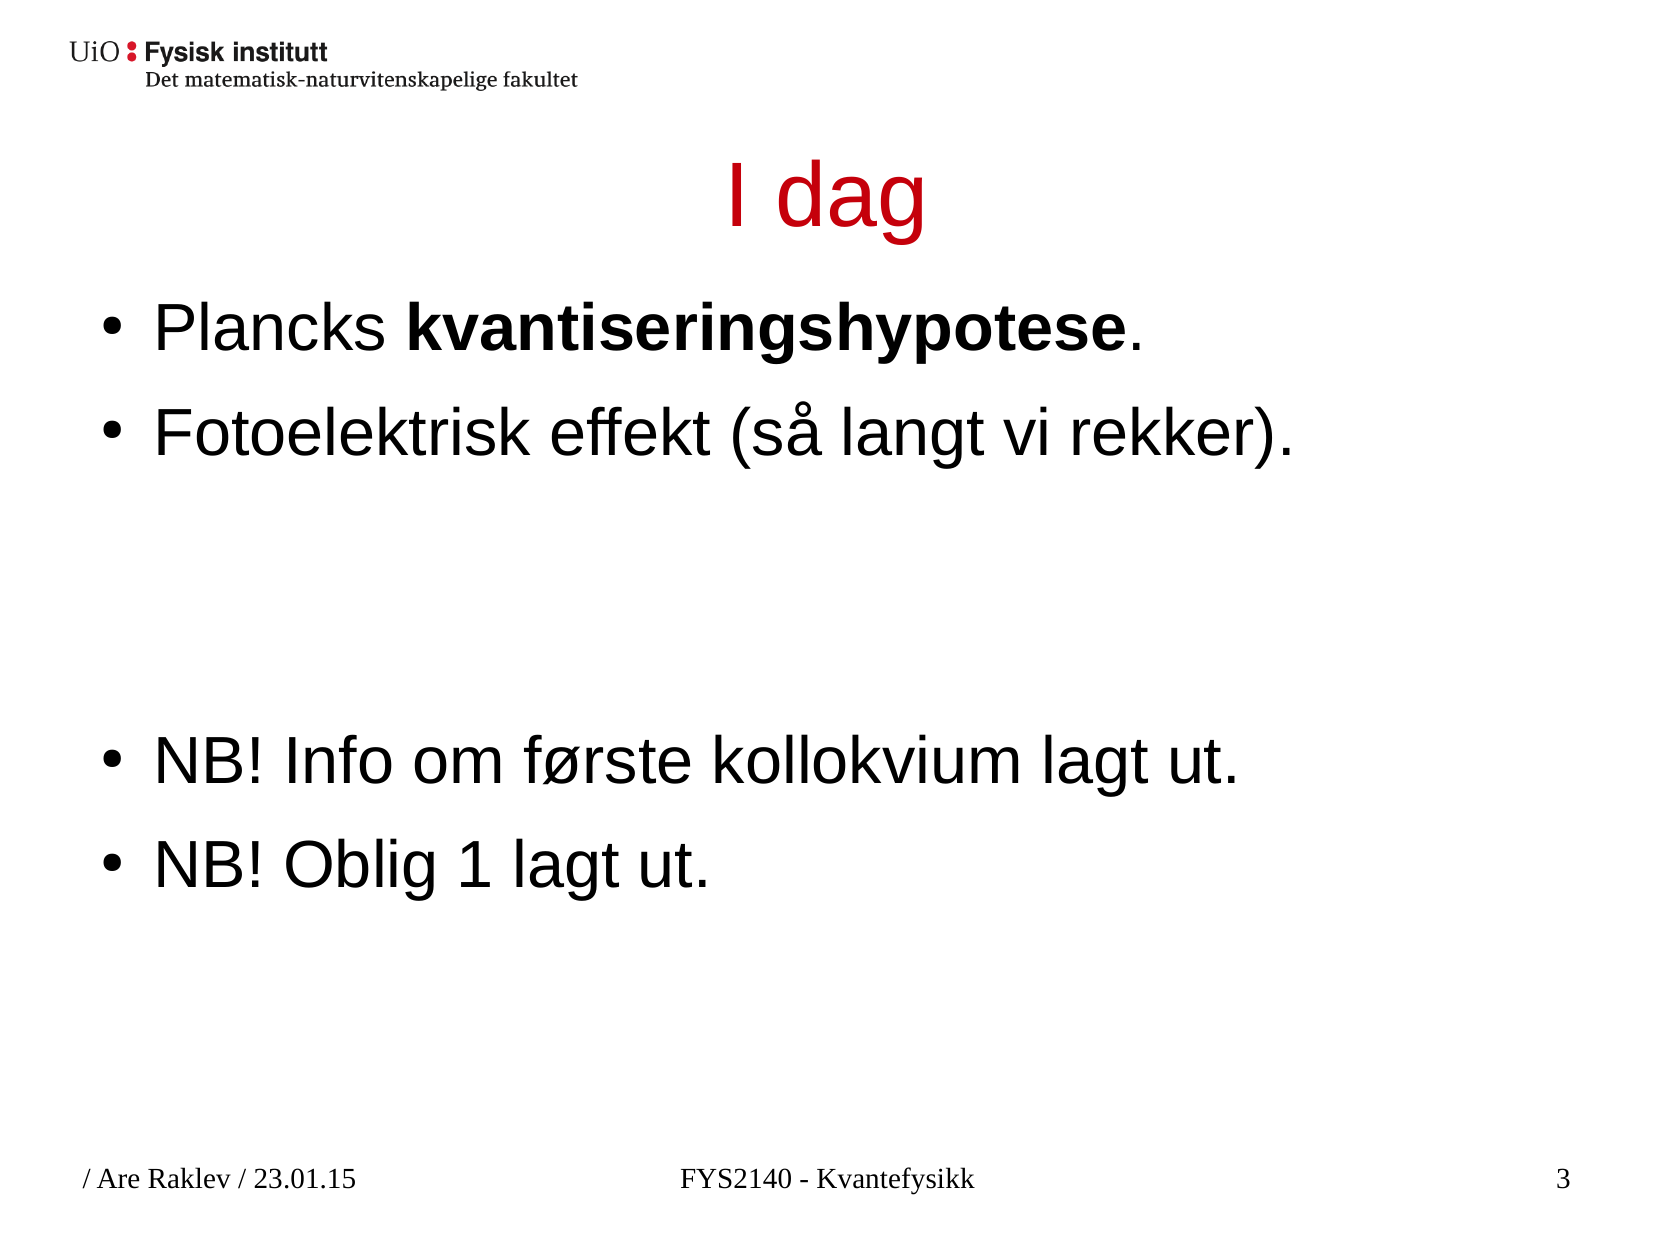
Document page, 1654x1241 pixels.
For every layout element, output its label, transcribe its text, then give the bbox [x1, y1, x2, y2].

title I dag [82, 90, 1571, 290]
picture [68, 37, 581, 93]
list Plancks kvantiseringshypotese. Fotoelektrisk effekt (så langt vi rekker). NB! Info om første kollokvium lagt ut. NB! Oblig 1 lagt ut. [82, 290, 1571, 1094]
